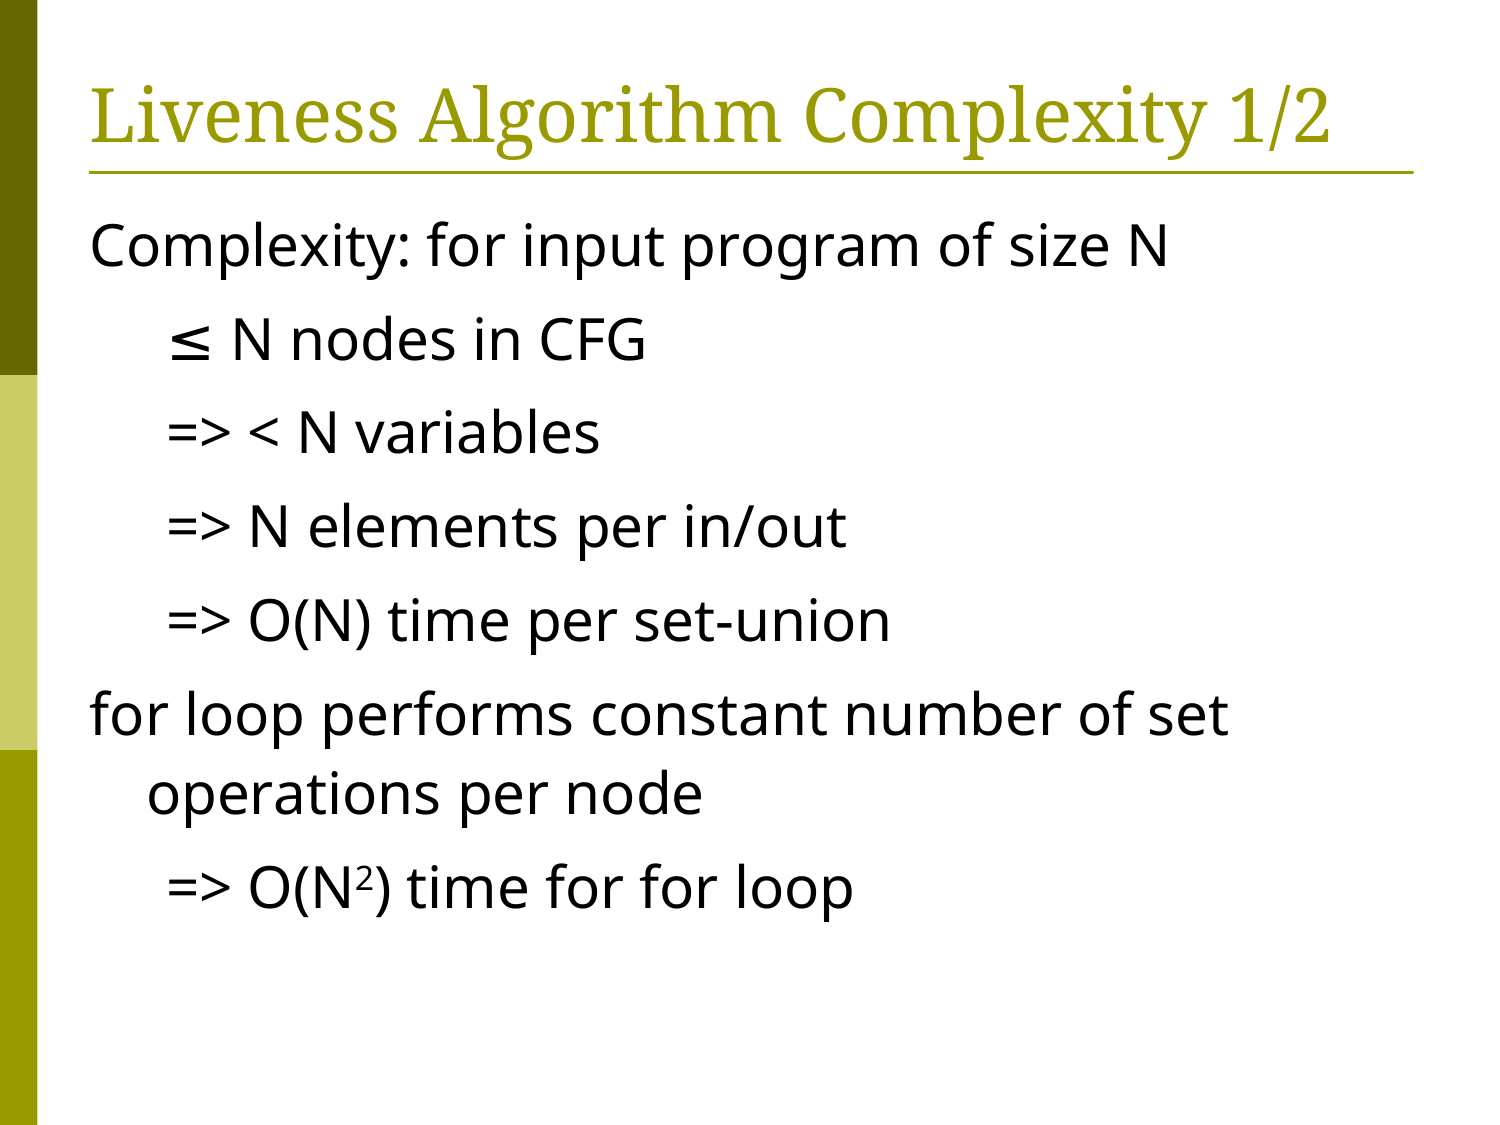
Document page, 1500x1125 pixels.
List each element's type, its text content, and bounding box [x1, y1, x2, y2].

title Liveness Algorithm Complexity 1/2 [75, 45, 1426, 173]
list Complexity: for input program of size N ≤ N nodes in CFG => < N variables => N elements per in/out => O(N) time per set-union for loop performs constant number of set operations per node => O(N2) time for for loop [75, 196, 1426, 1006]
